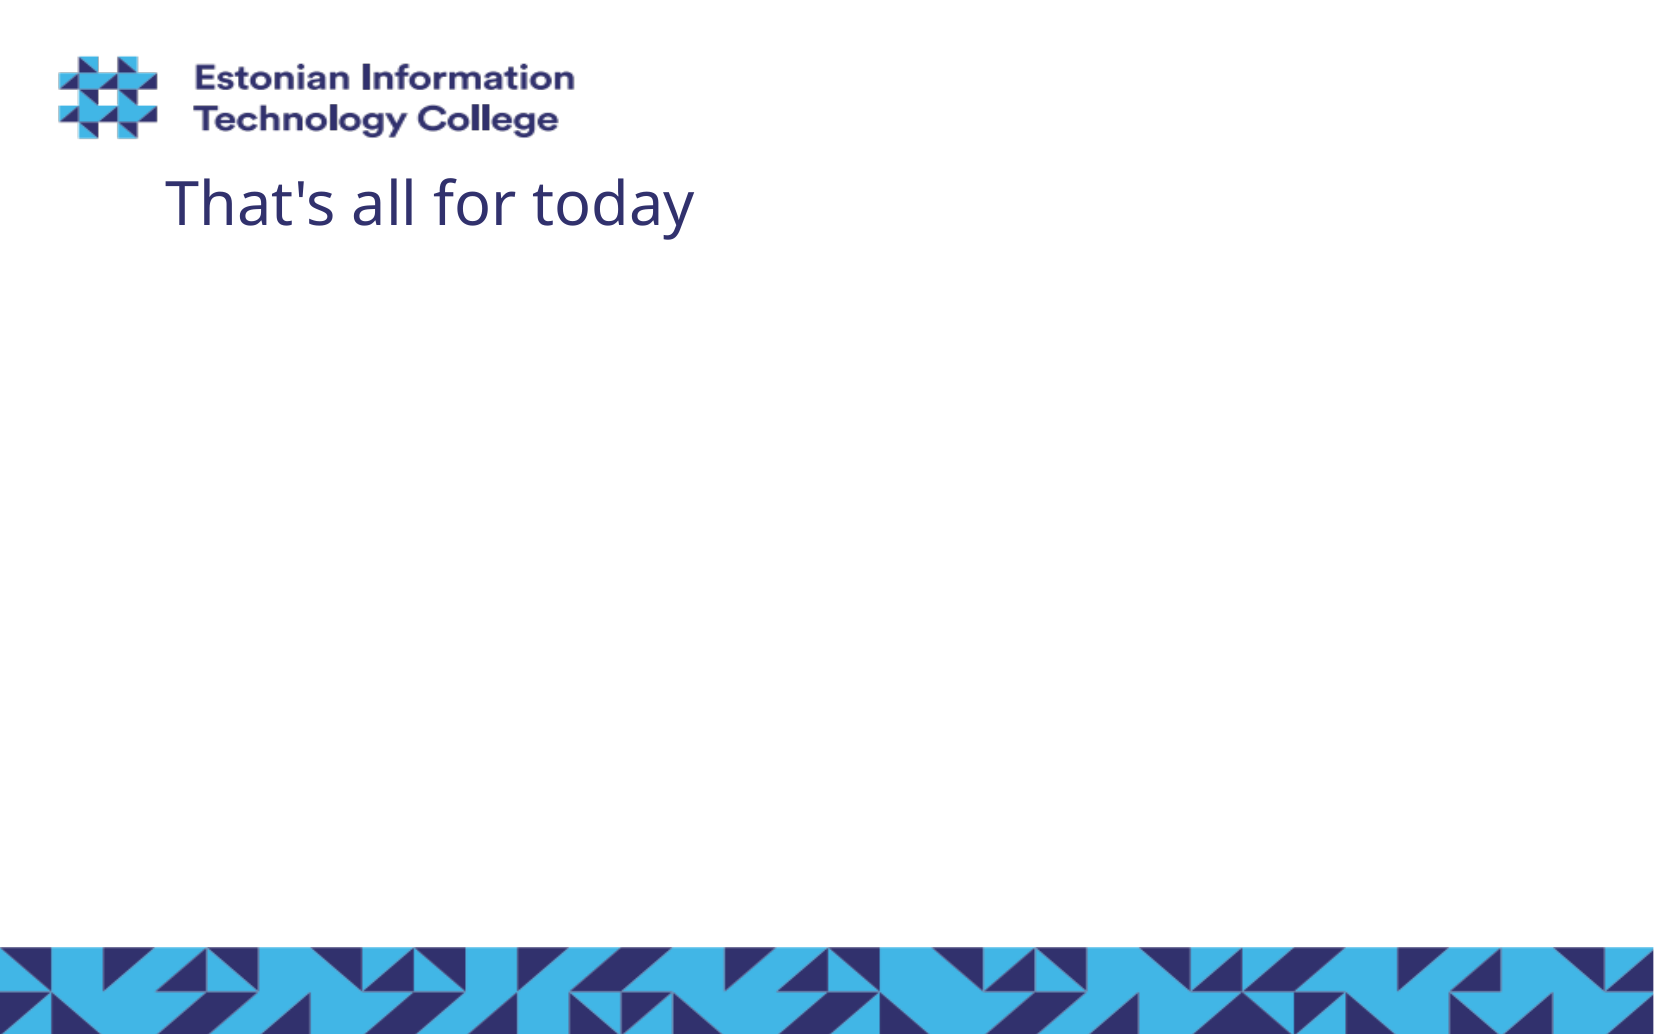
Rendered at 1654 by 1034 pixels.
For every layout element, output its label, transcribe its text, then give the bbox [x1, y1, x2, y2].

title That's all for today [165, 147, 1217, 256]
